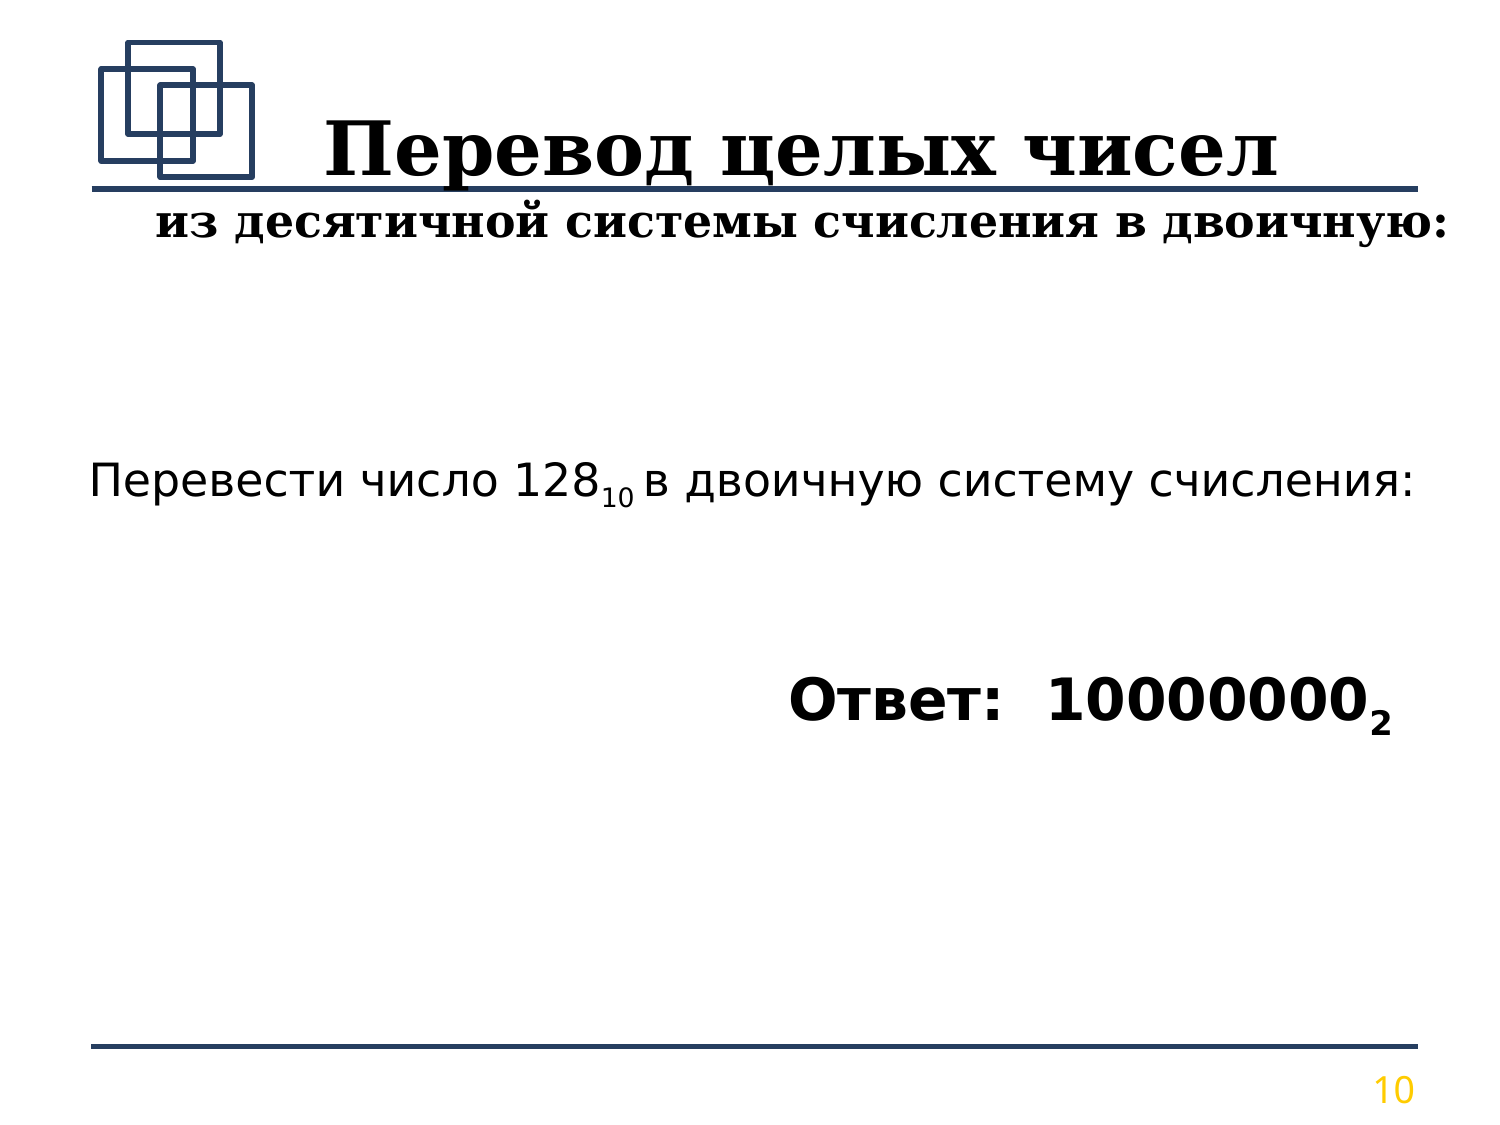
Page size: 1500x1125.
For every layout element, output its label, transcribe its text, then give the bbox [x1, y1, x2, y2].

text_box Ответ: 100000002 [773, 654, 1459, 750]
title Перевод целых чисел из десятичной системы счисления в двоичную: [112, 49, 1495, 290]
text_box Перевести число 12810 в двоичную систему счисления: [59, 442, 1442, 1125]
